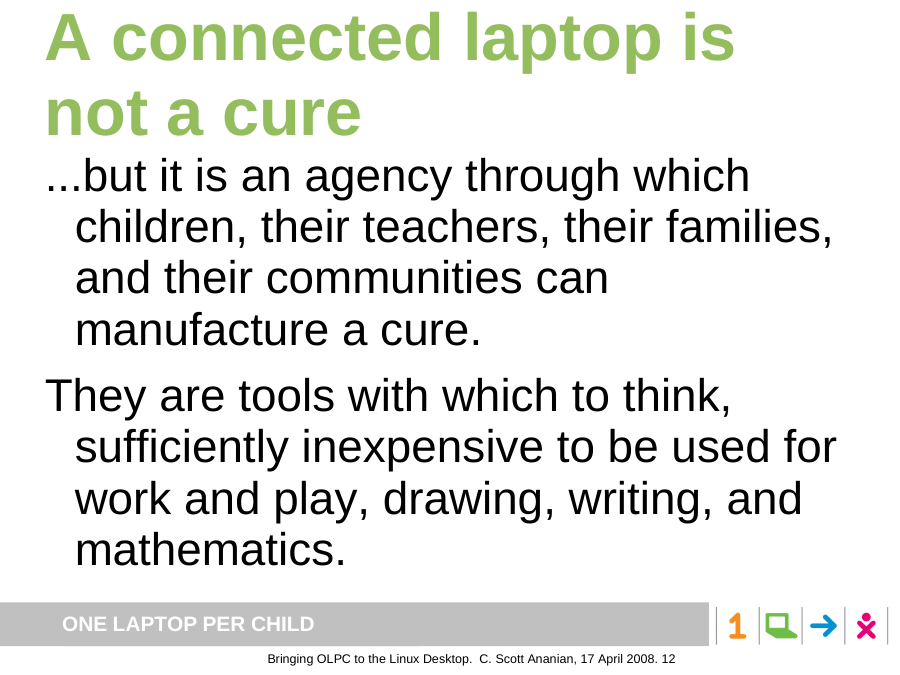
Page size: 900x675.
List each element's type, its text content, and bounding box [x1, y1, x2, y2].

picture [709, 598, 897, 654]
list ...but it is an agency through which children, their teachers, their families, and their communities can manufacture a cure. They are tools with which to think, sufficiently inexpensive to be used for work and play, drawing, writing, and mathematics. [44, 150, 855, 576]
title A connected laptop is not a cure [44, 0, 855, 150]
